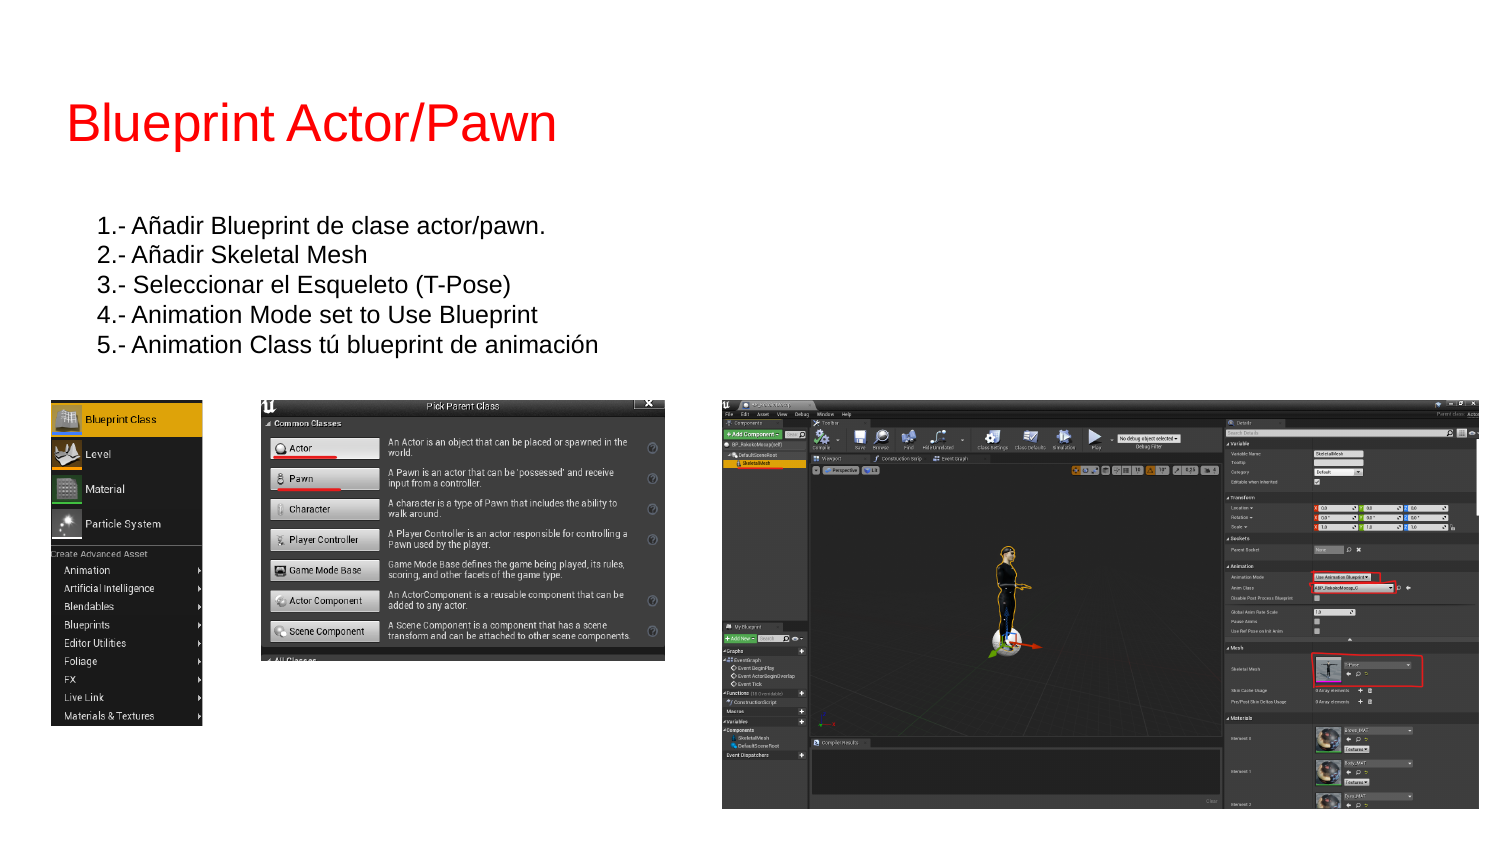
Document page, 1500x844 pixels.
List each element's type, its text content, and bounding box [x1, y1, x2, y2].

text_box 1.- Añadir Blueprint de clase actor/pawn. 2.- Añadir Skeletal Mesh 3.- Seleccionar el Esqueleto (T-Pose) 4.- Animation Mode set to Use Blueprint 5.- Animation Class tú blueprint de animación [81, 194, 832, 374]
title Blueprint Actor/Pawn [51, 72, 1449, 167]
picture [722, 400, 1479, 809]
picture [51, 400, 203, 726]
picture [261, 400, 665, 661]
